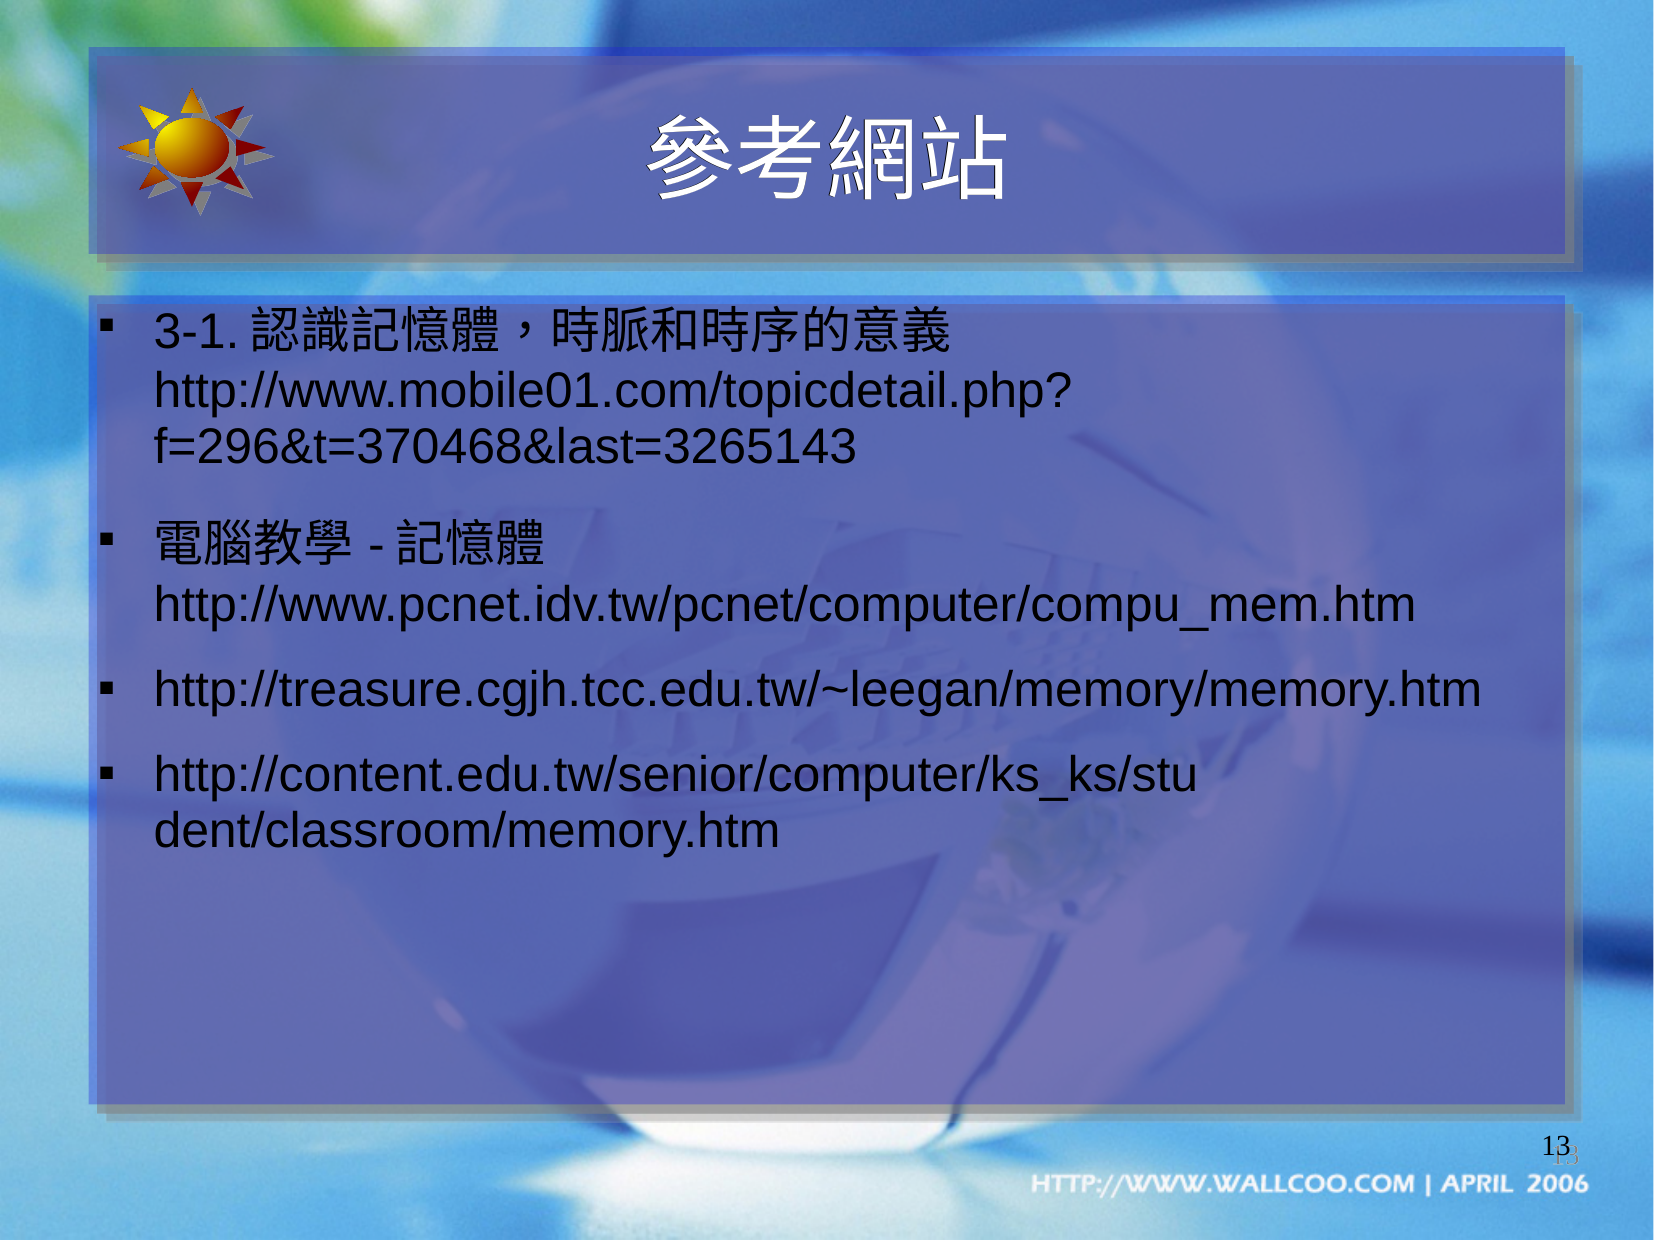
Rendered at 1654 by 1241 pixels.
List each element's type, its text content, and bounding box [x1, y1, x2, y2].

picture [0, 0, 1654, 1240]
list 3-1.認識記憶體，時脈和時序的意義 http://www.mobile01.com/topicdetail.php?f=296&t=370468&last=3265143 電腦教學-記憶體 http://www.pcnet.idv.tw/pcnet/computer/compu_mem.htm http://treasure.cgjh.tcc.edu.tw/~leegan/memory/memory.htm http://content.edu.tw/senior/computer/ks_ks/stu dent/classroom/memory.htm [82, 290, 1571, 1094]
title 參考網站 [82, 56, 1571, 250]
